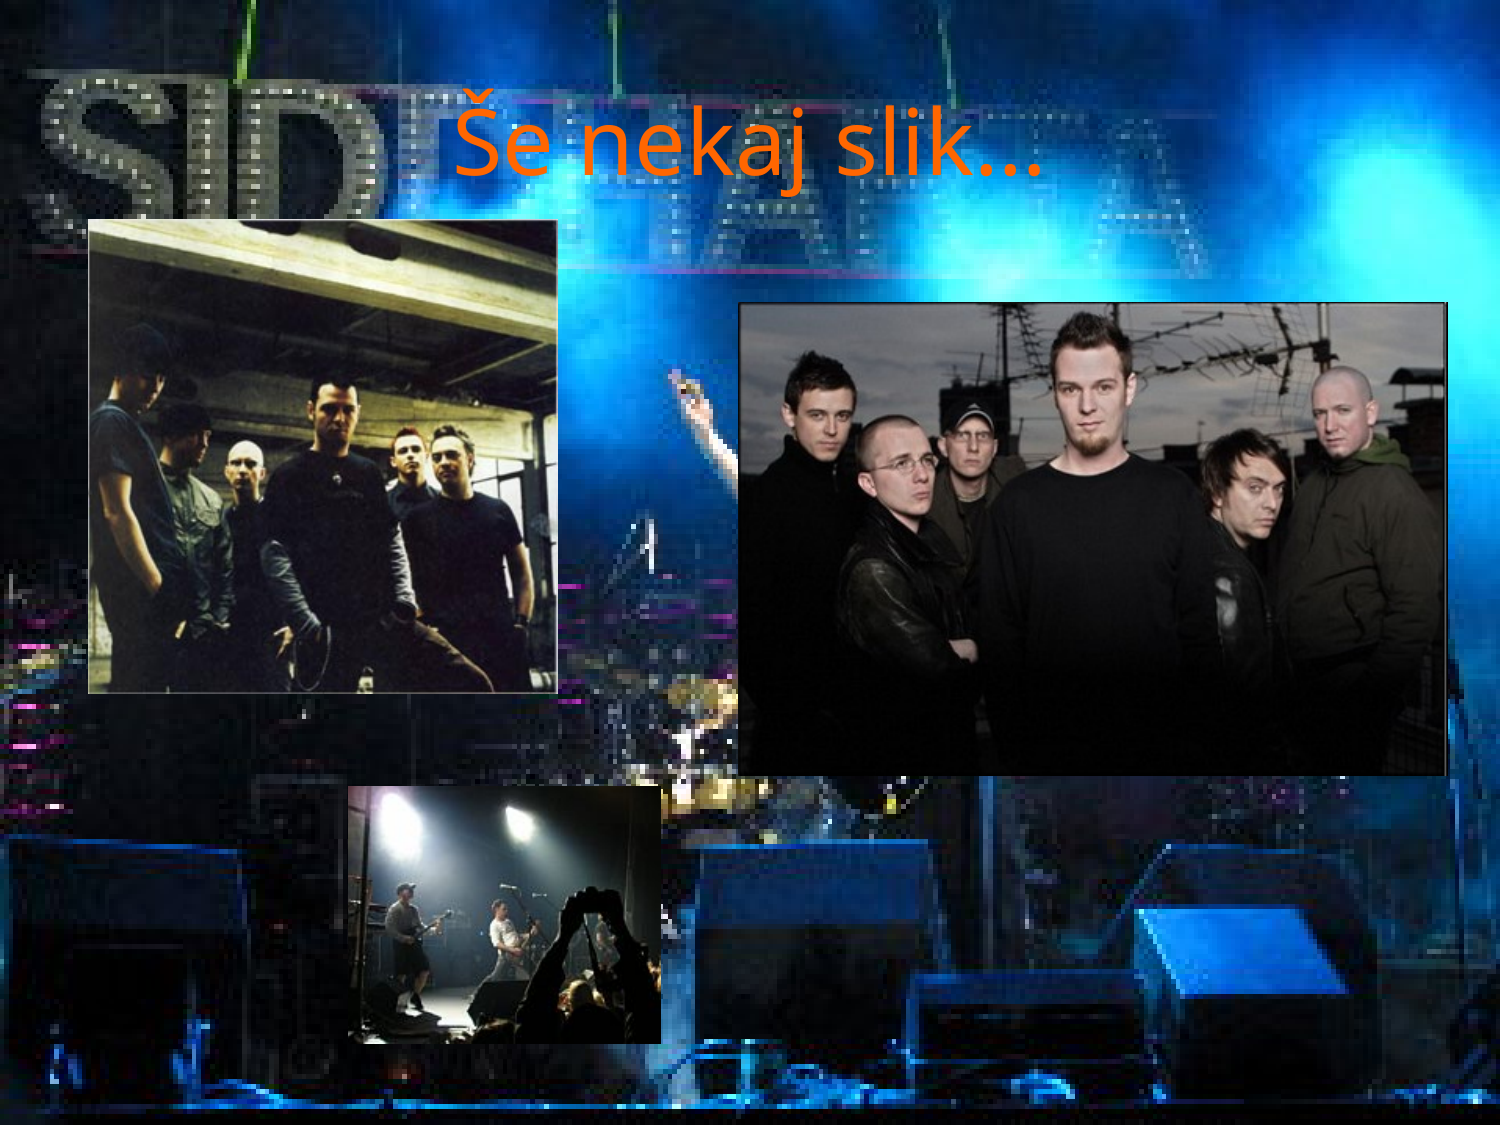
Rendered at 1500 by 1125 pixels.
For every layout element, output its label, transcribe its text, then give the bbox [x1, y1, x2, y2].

title Še nekaj slik… [75, 45, 1425, 233]
picture [0, 0, 1500, 1125]
